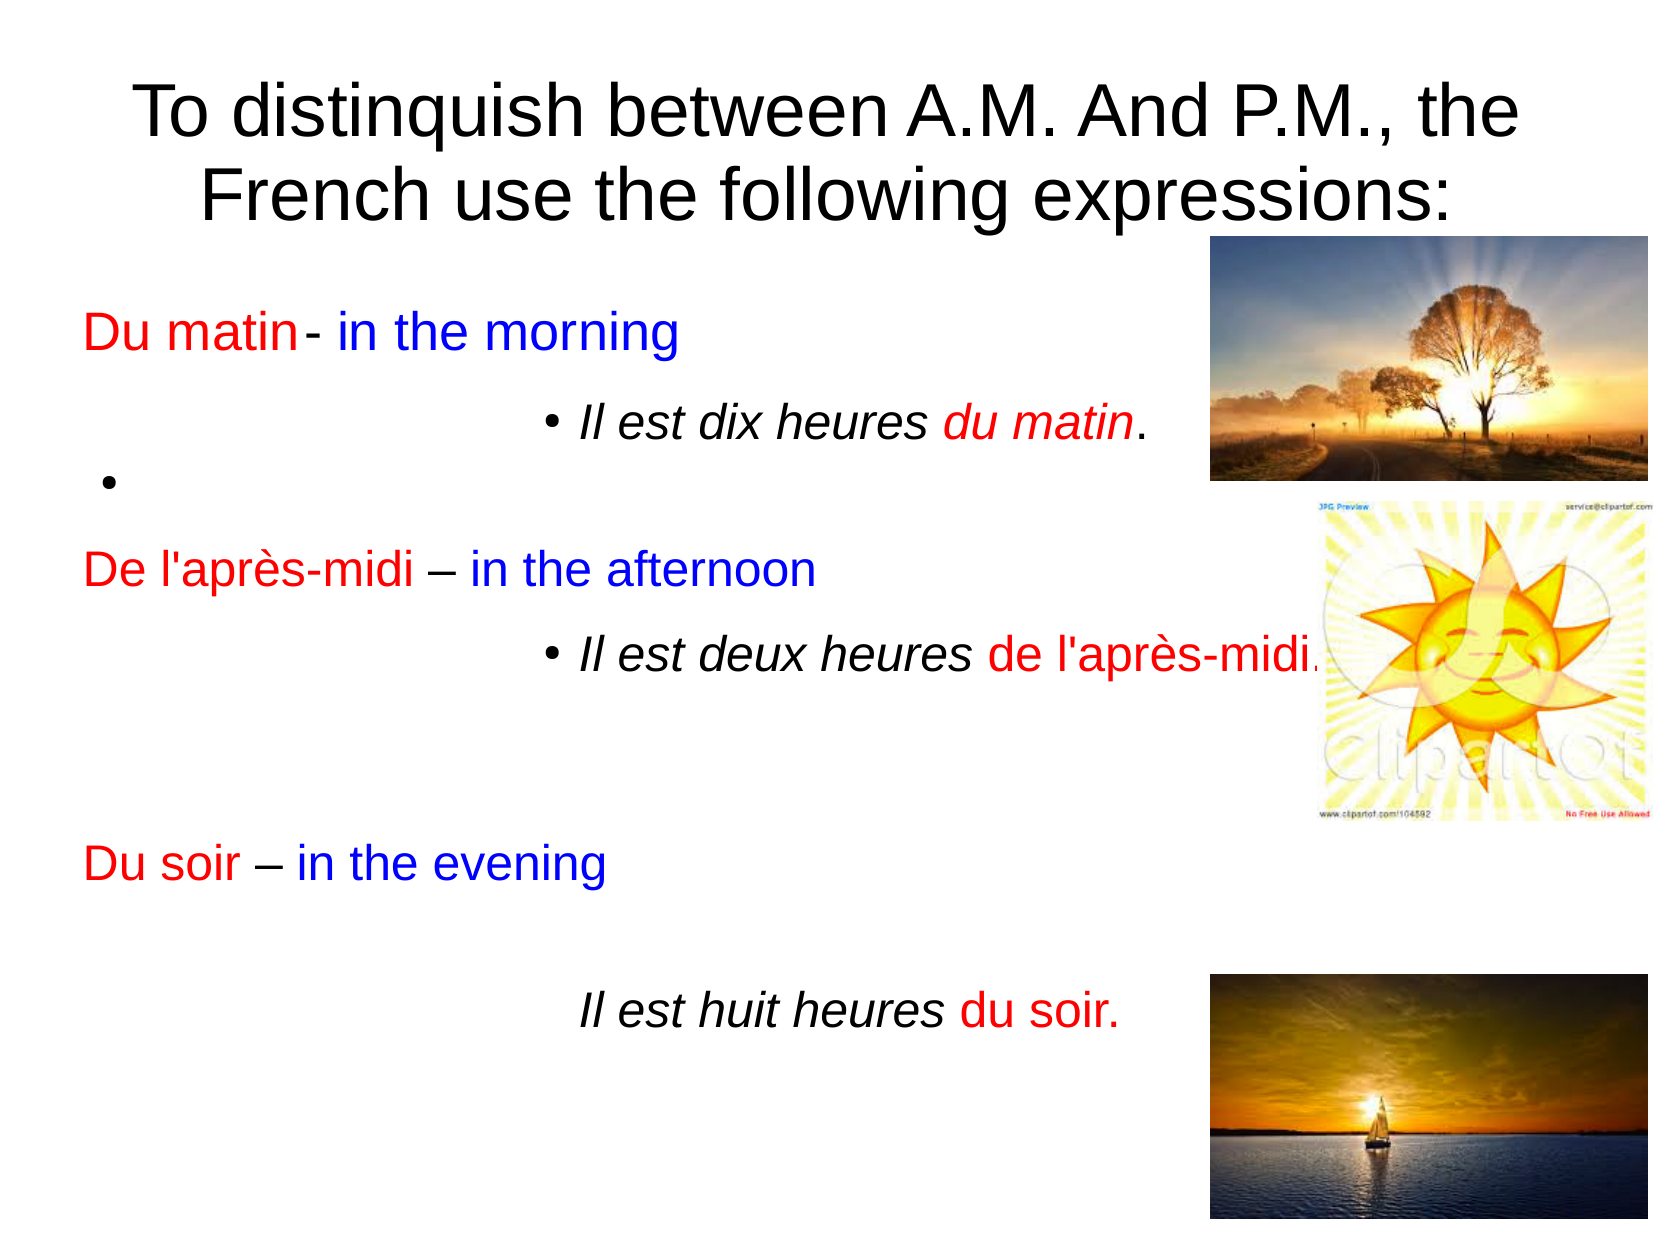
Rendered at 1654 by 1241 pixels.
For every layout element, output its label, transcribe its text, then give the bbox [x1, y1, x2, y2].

picture [1317, 501, 1654, 821]
picture [1210, 236, 1648, 481]
title To distinquish between A.M. And P.M., the French use the following expressions: [82, 49, 1571, 257]
picture [1210, 974, 1648, 1220]
list Du matin - in the morning Il est dix heures du matin. De l'après-midi – in the afternoon Il est deux heures de l'après-midi. Du soir – in the evening Il est huit heures du soir. [82, 290, 1571, 1109]
